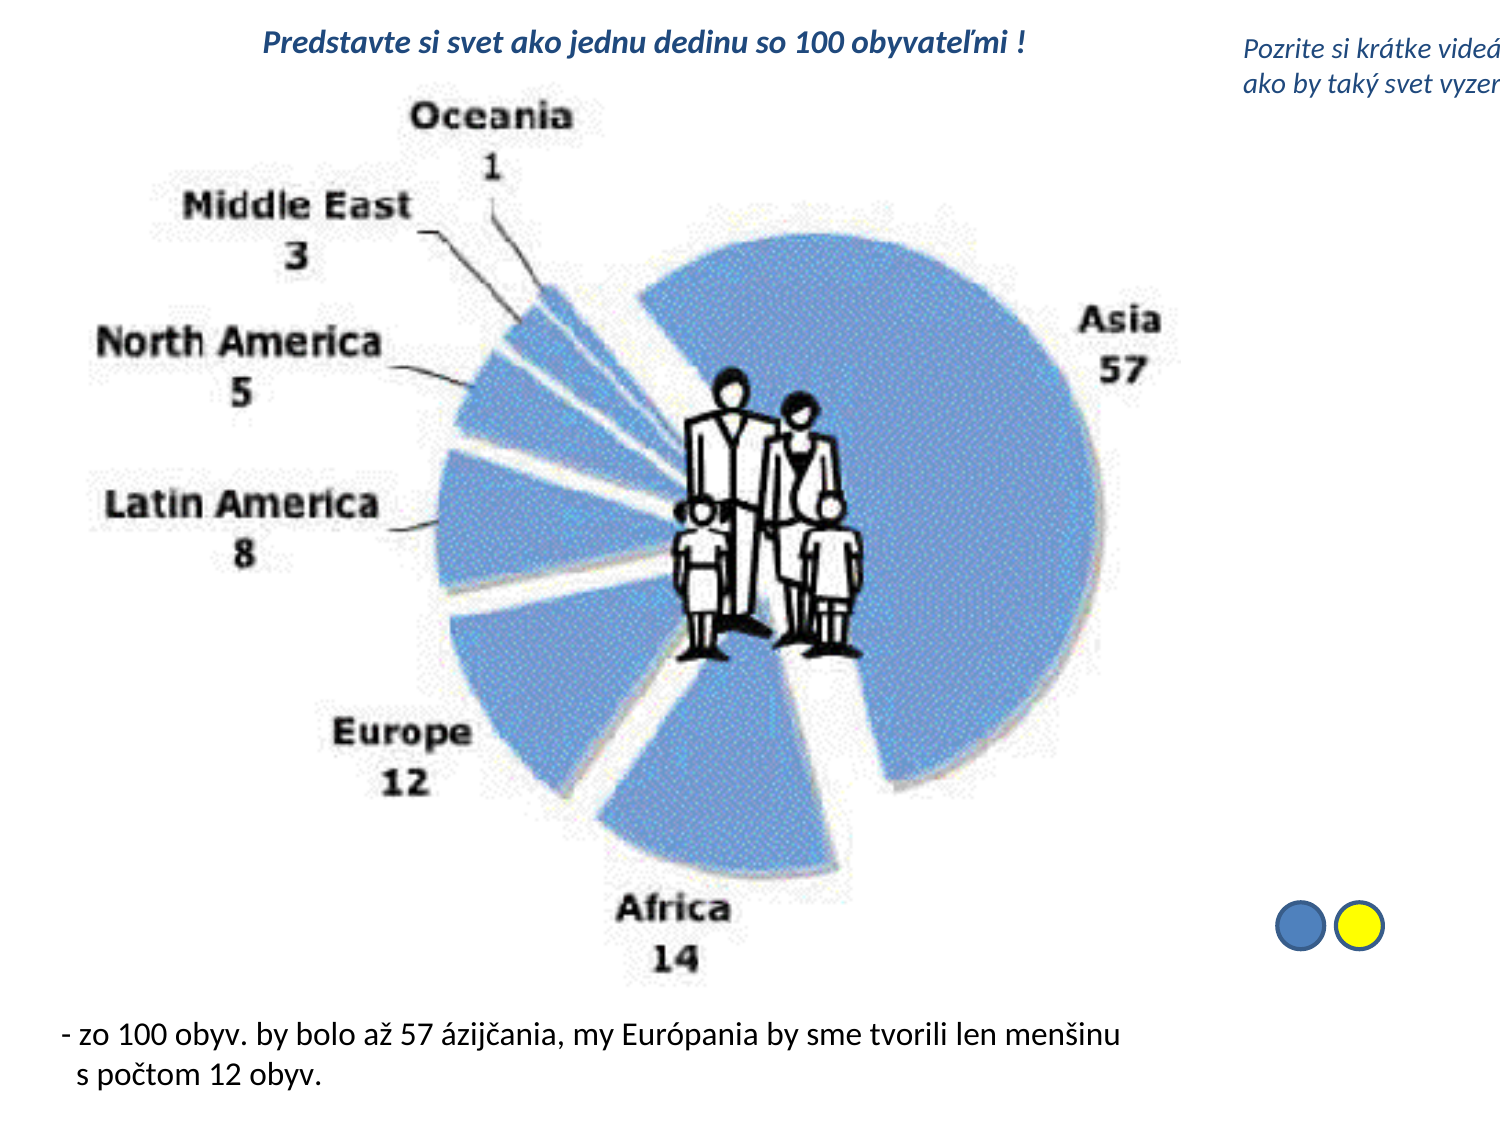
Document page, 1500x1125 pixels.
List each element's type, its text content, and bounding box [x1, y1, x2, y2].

picture [79, 80, 1181, 993]
text_box [1277, 902, 1325, 950]
text_box Pozrite si krátke videá, ako by taký svet vyzeral . [1228, 21, 1500, 107]
text_box [1335, 902, 1383, 950]
text_box Predstavte si svet ako jednu dedinu so 100 obyvateľmi ! [247, 12, 1429, 69]
text_box - zo 100 obyv. by bolo až 57 ázijčania, my Európania by sme tvorili len menšinu s počtom 12 obyv. [46, 1004, 1453, 1101]
